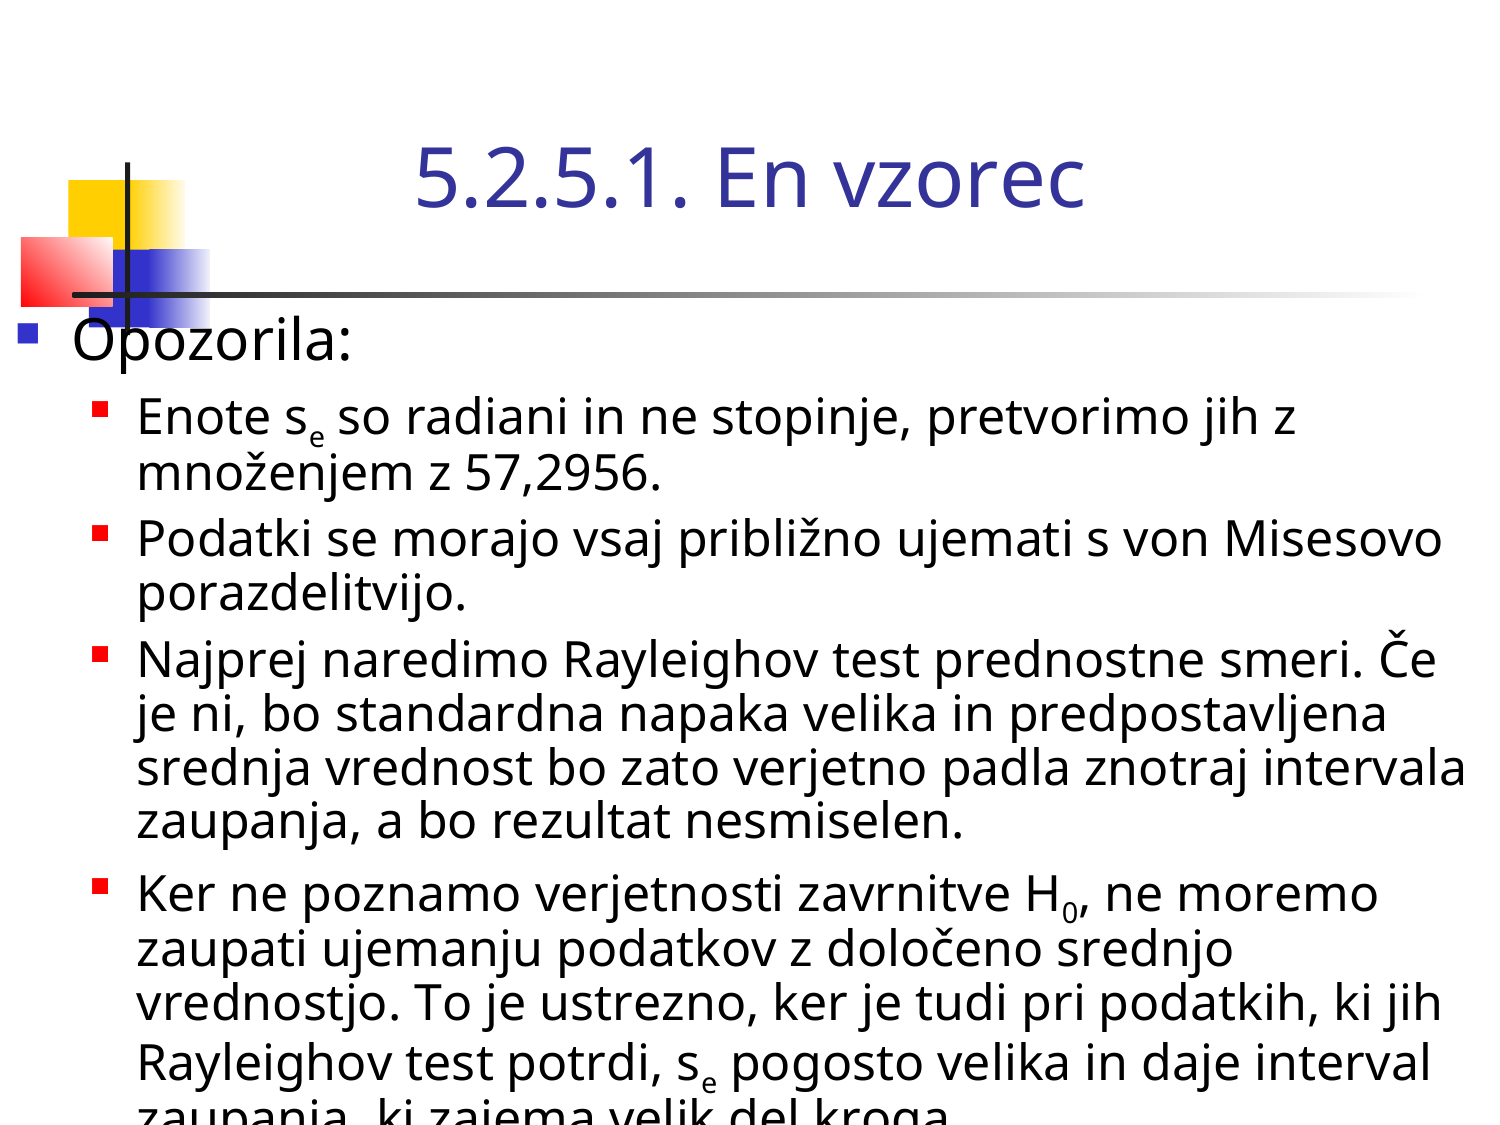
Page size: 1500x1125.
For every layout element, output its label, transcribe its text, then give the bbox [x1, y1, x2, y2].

title 5.2.5.1. En vzorec [0, 35, 1500, 232]
list Opozorila: Enote se so radiani in ne stopinje, pretvorimo jih z množenjem z 57,2956. Podatki se morajo vsaj približno ujemati s von Misesovo porazdelitvijo. Najprej naredimo Rayleighov test prednostne smeri. Če je ni, bo standardna napaka velika in predpostavljena srednja vrednost bo zato verjetno padla znotraj intervala zaupanja, a bo rezultat nesmiselen. Ker ne poznamo verjetnosti zavrnitve H0, ne moremo zaupati ujemanju podatkov z določeno srednjo vrednostjo. To je ustrezno, ker je tudi pri podatkih, ki jih Rayleighov test potrdi, se pogosto velika in daje interval zaupanja, ki zajema velik del kroga. [0, 302, 1500, 1125]
